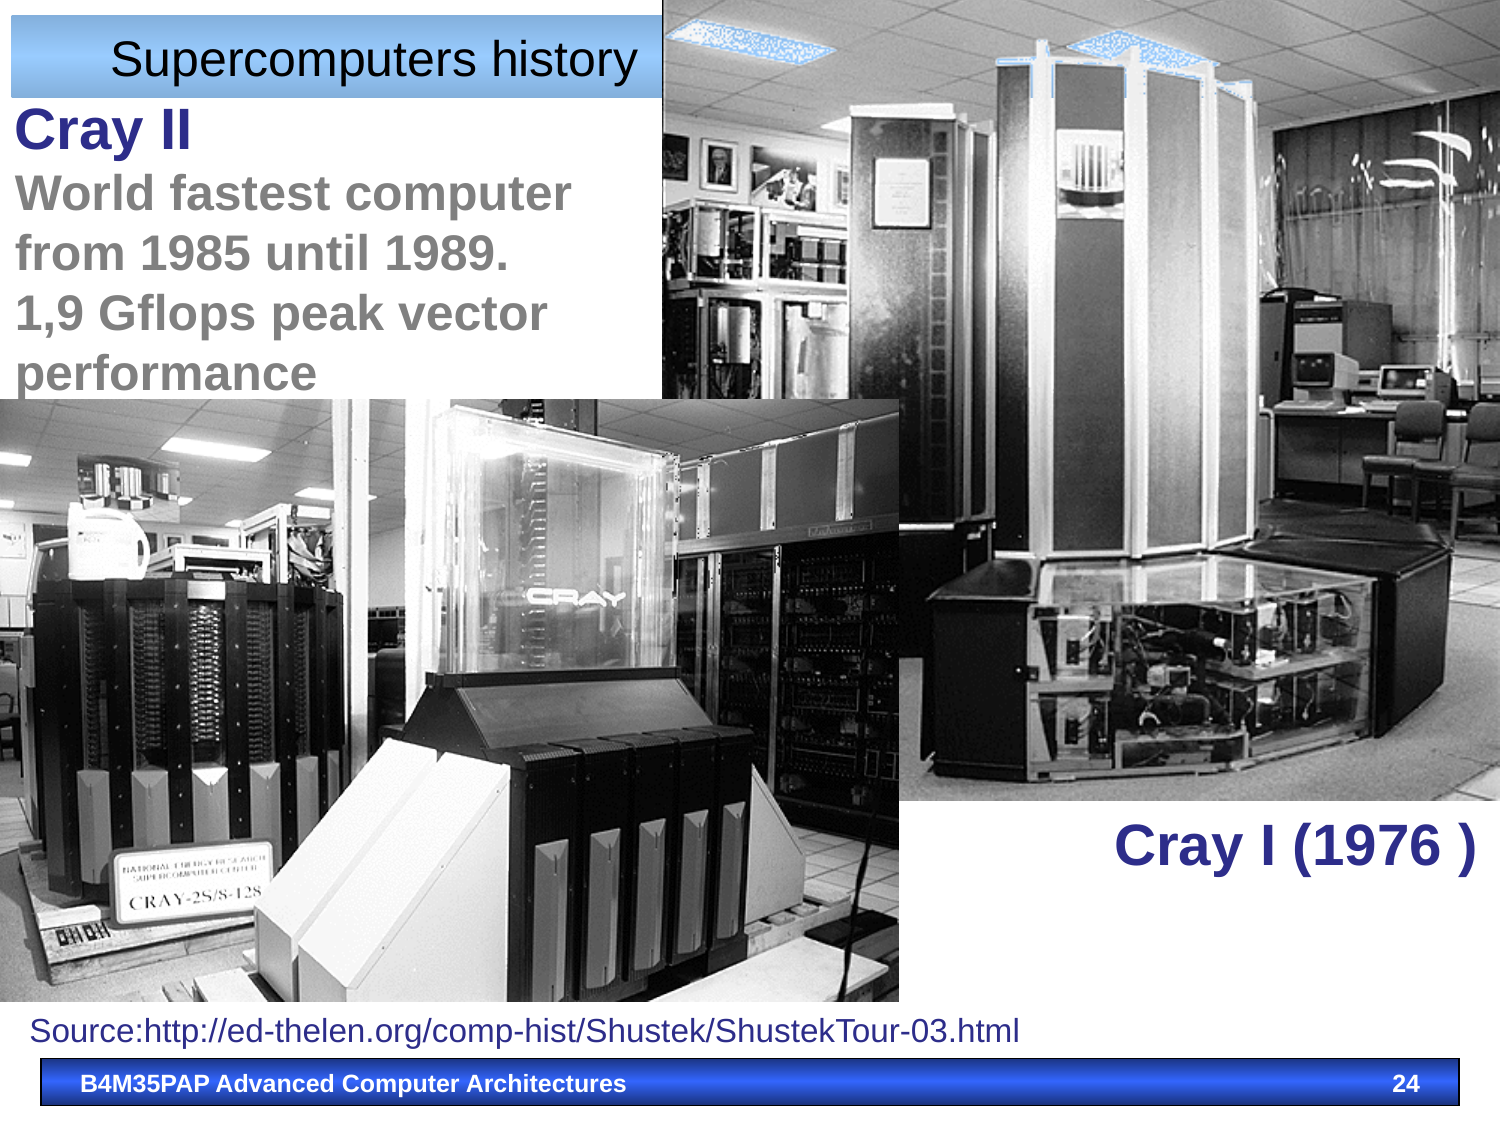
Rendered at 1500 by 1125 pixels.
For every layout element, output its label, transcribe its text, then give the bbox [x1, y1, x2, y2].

picture [0, 0, 1500, 1002]
text_box Cray II World fastest computer from 1985 until 1989. 1,9 Gflops peak vector performance [0, 83, 668, 409]
text_box Source:http://ed-thelen.org/comp-hist/Shustek/ShustekTour-03.html [14, 1002, 1037, 1057]
text_box Cray I (1976 ) [1087, 800, 1500, 885]
title Supercomputers history [11, 15, 662, 83]
